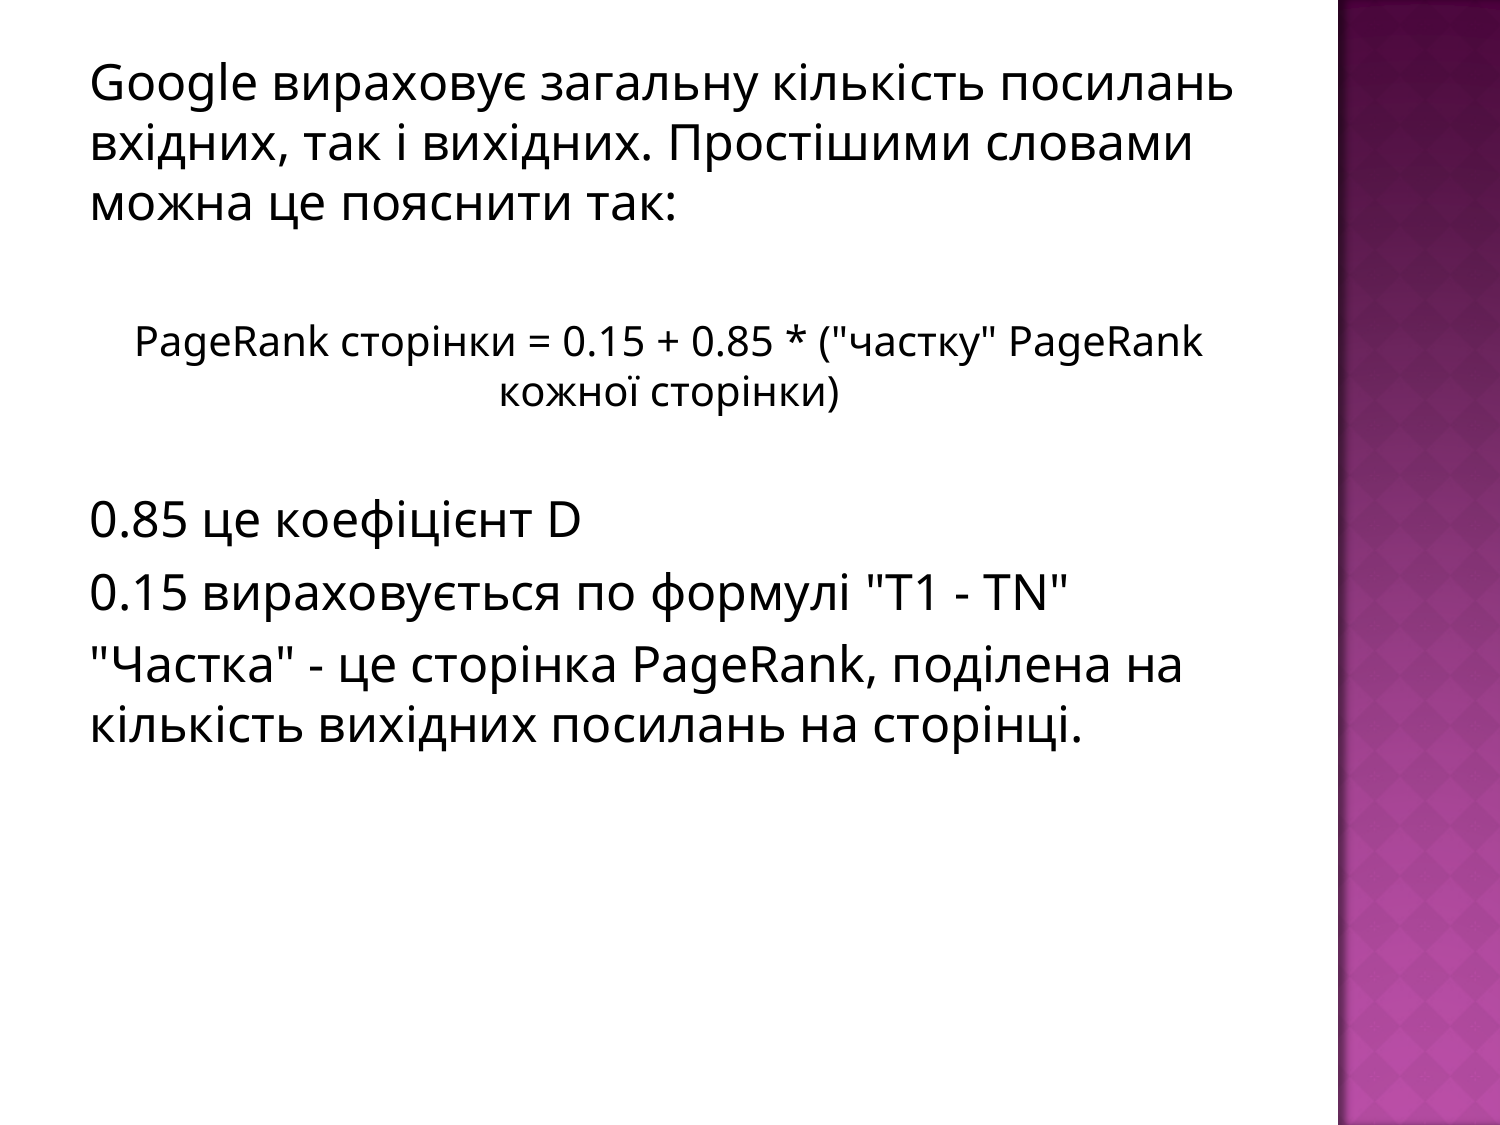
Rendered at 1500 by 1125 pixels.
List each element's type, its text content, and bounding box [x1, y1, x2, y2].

list Google вираховує загальну кількість посилань вхідних, так і вихідних. Простішими словами можна це пояснити так: PageRank сторінки = 0.15 + 0.85 * ("частку" PageRank кожної сторінки) 0.85 це коефіцієнт D 0.15 вираховується по формулі "T1 - TN" "Частка" - це сторінка PageRank, поділена на кількість вихідних посилань на сторінці. [75, 42, 1263, 1060]
picture [1337, 0, 1500, 1125]
